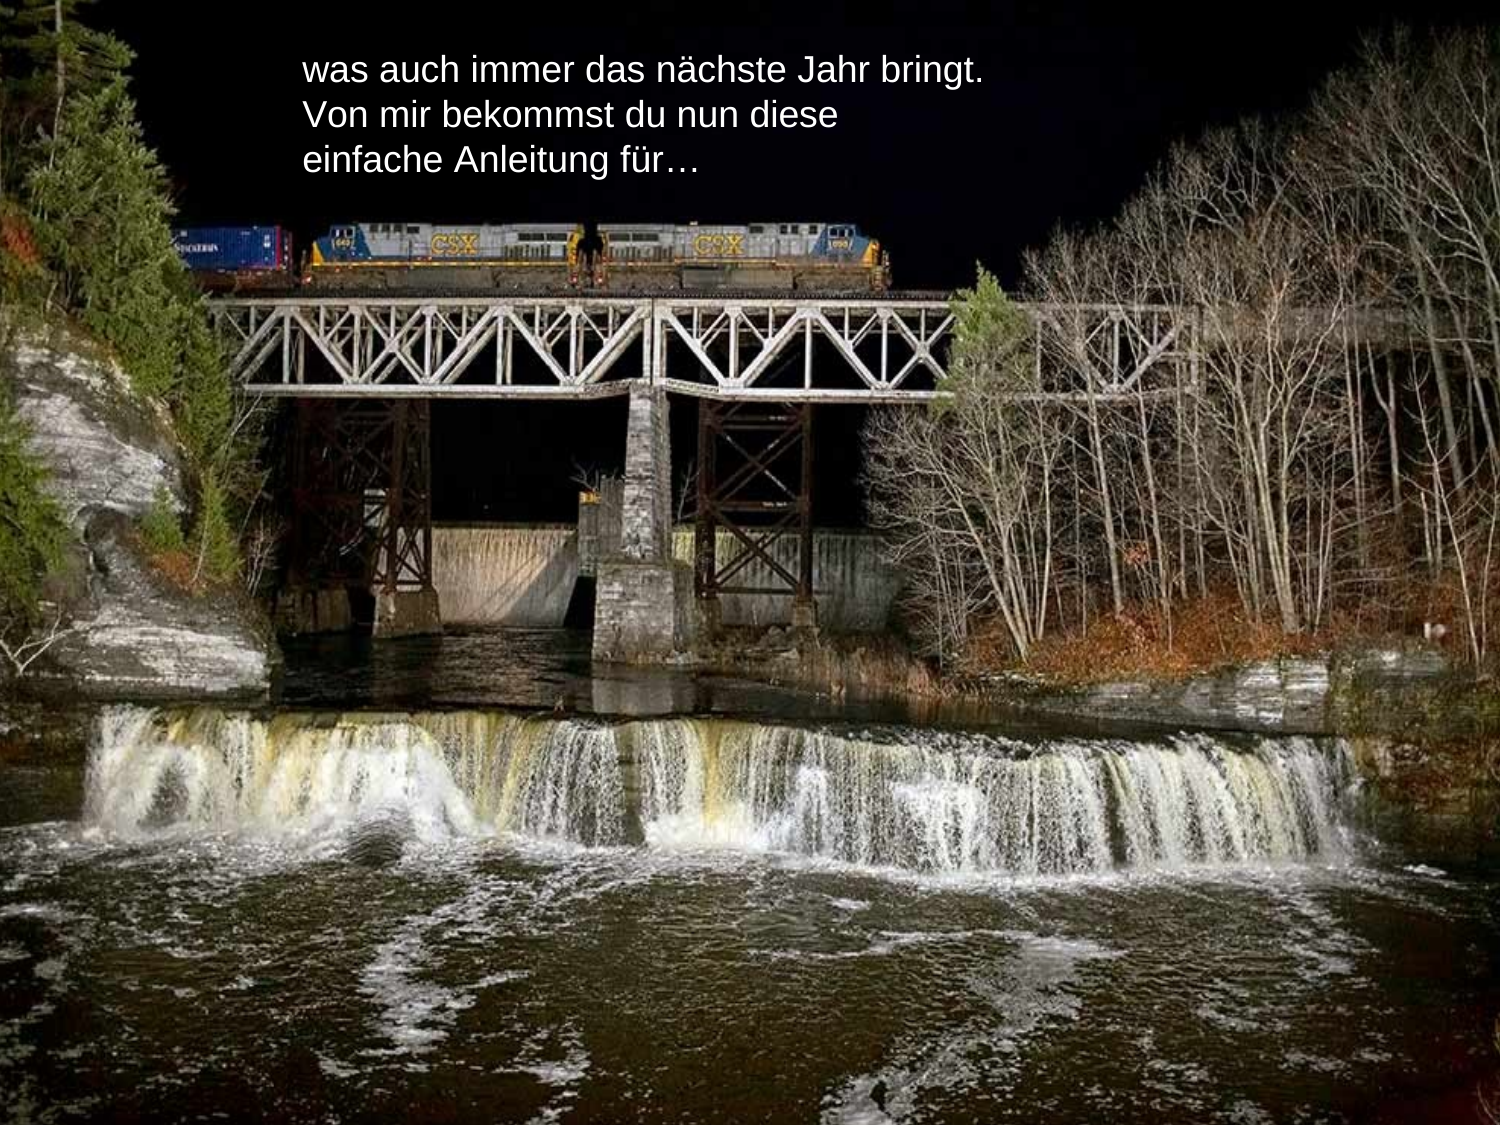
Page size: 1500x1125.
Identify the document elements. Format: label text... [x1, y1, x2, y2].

picture [0, 0, 1500, 1125]
text_box was auch immer das nächste Jahr bringt. Von mir bekommst du nun diese einfache Anleitung für… [287, 37, 1005, 188]
